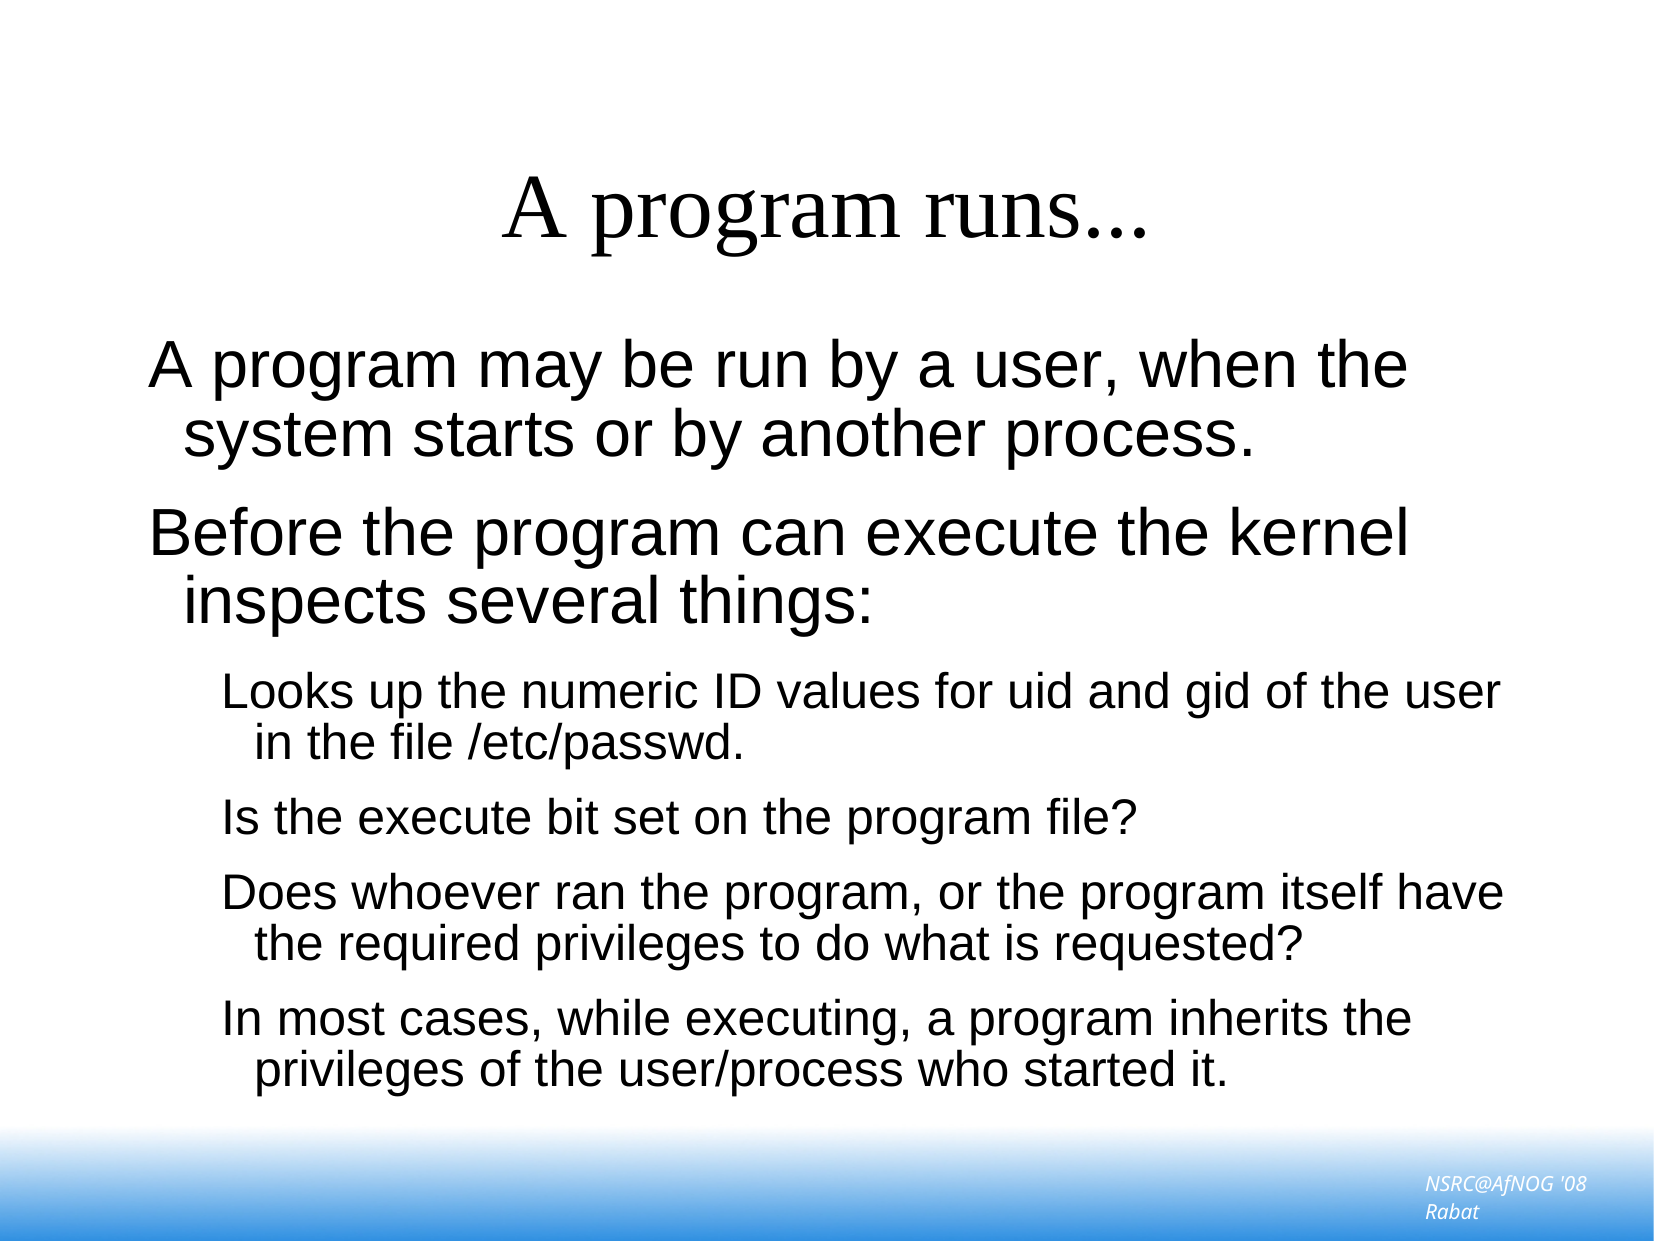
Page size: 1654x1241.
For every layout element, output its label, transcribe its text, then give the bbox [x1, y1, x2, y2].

list A program may be run by a user, when the system starts or by another process. Before the program can execute the kernel inspects several things: Looks up the numeric ID values for uid and gid of the user in the file /etc/passwd. Is the execute bit set on the program file? Does whoever ran the program, or the program itself have the required privileges to do what is requested? In most cases, while executing, a program inherits the privileges of the user/process who started it. [112, 332, 1534, 1115]
title A program runs... [121, 102, 1534, 310]
picture [0, 1124, 1654, 1241]
